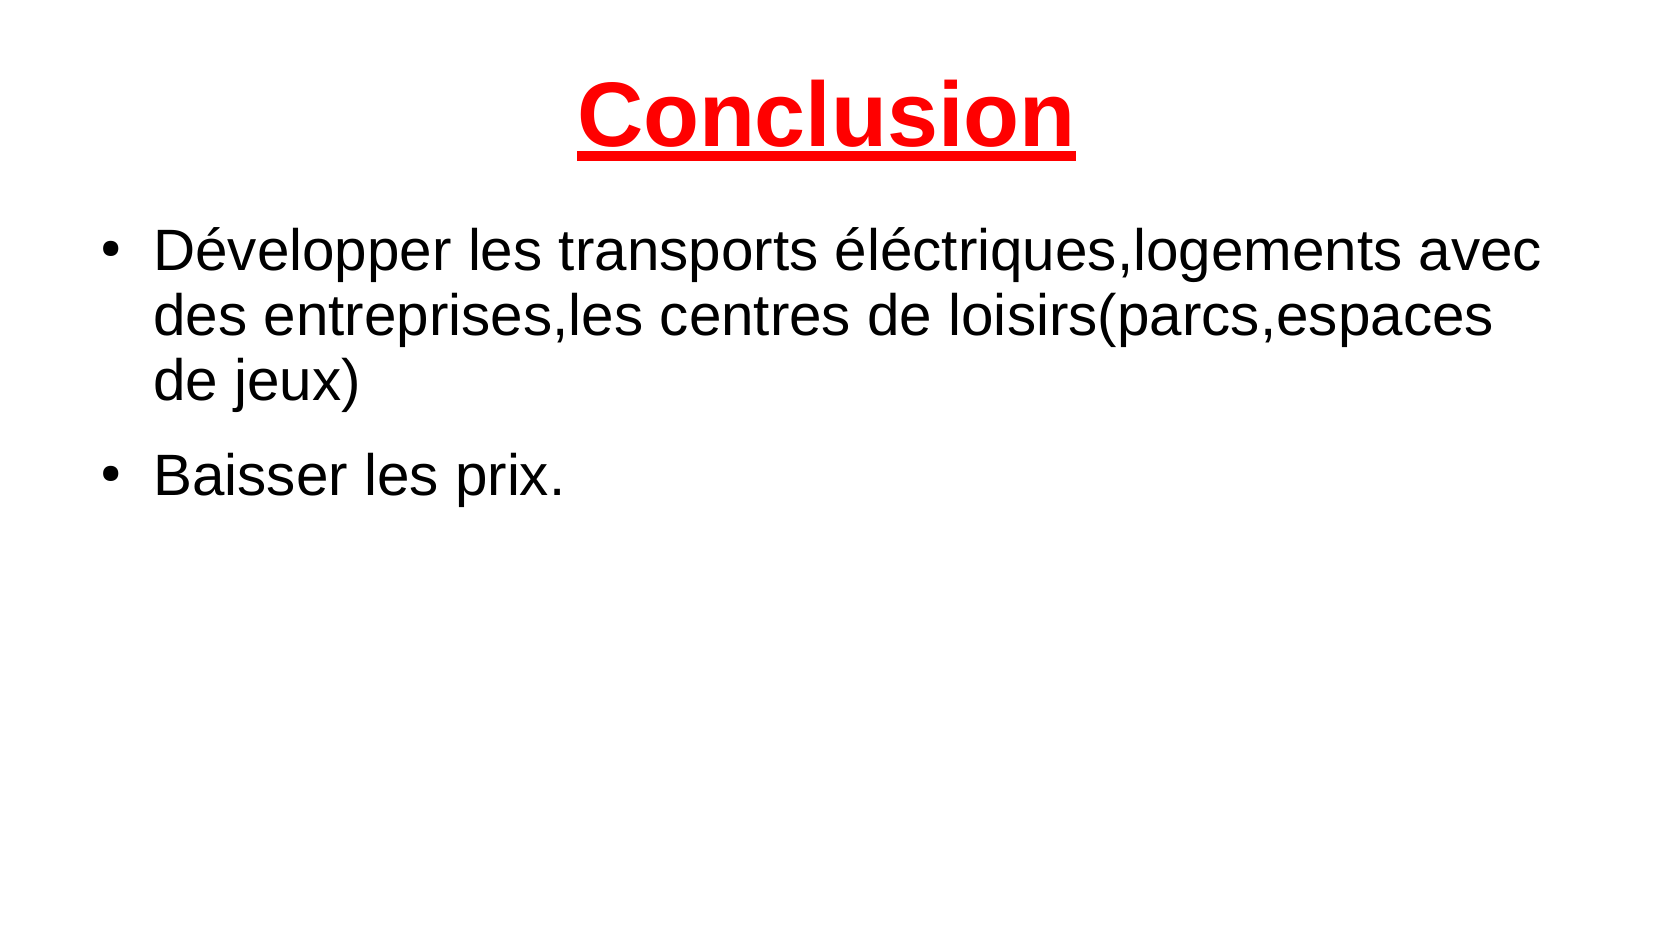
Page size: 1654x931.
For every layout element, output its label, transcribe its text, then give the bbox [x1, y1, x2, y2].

title Conclusion [82, 37, 1571, 193]
list Développer les transports éléctriques,logements avec des entreprises,les centres de loisirs(parcs,espaces de jeux) Baisser les prix. [82, 217, 1571, 758]
